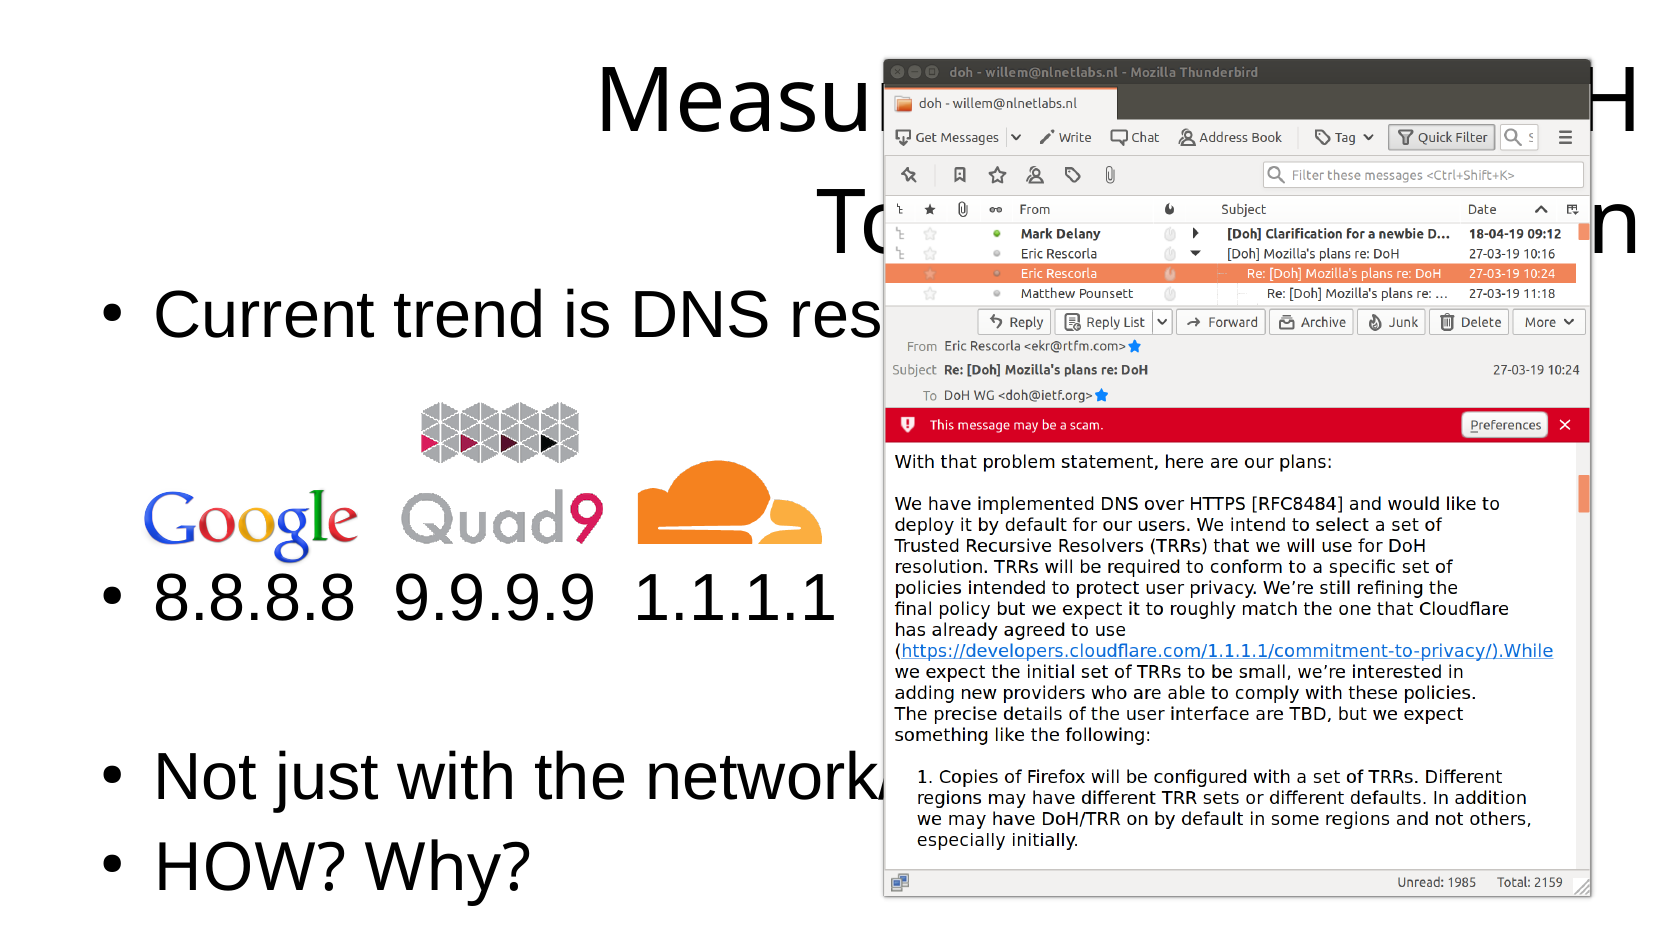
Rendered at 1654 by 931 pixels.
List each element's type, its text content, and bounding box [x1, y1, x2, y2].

title Measuring DNS and DoH Topics & motivation [13, 35, 850, 260]
picture [637, 460, 832, 544]
title Measuring DNS and DoH Topics & motivation [1640, 35, 1644, 260]
list Current trend is DNS resolvers moving to cloud 8.8.8.8 9.9.9.9 1.1.1.1 Not just with the network/users consent HOW? Why? [82, 276, 850, 931]
picture [401, 402, 603, 544]
picture [141, 486, 358, 567]
picture [850, 17, 1640, 931]
